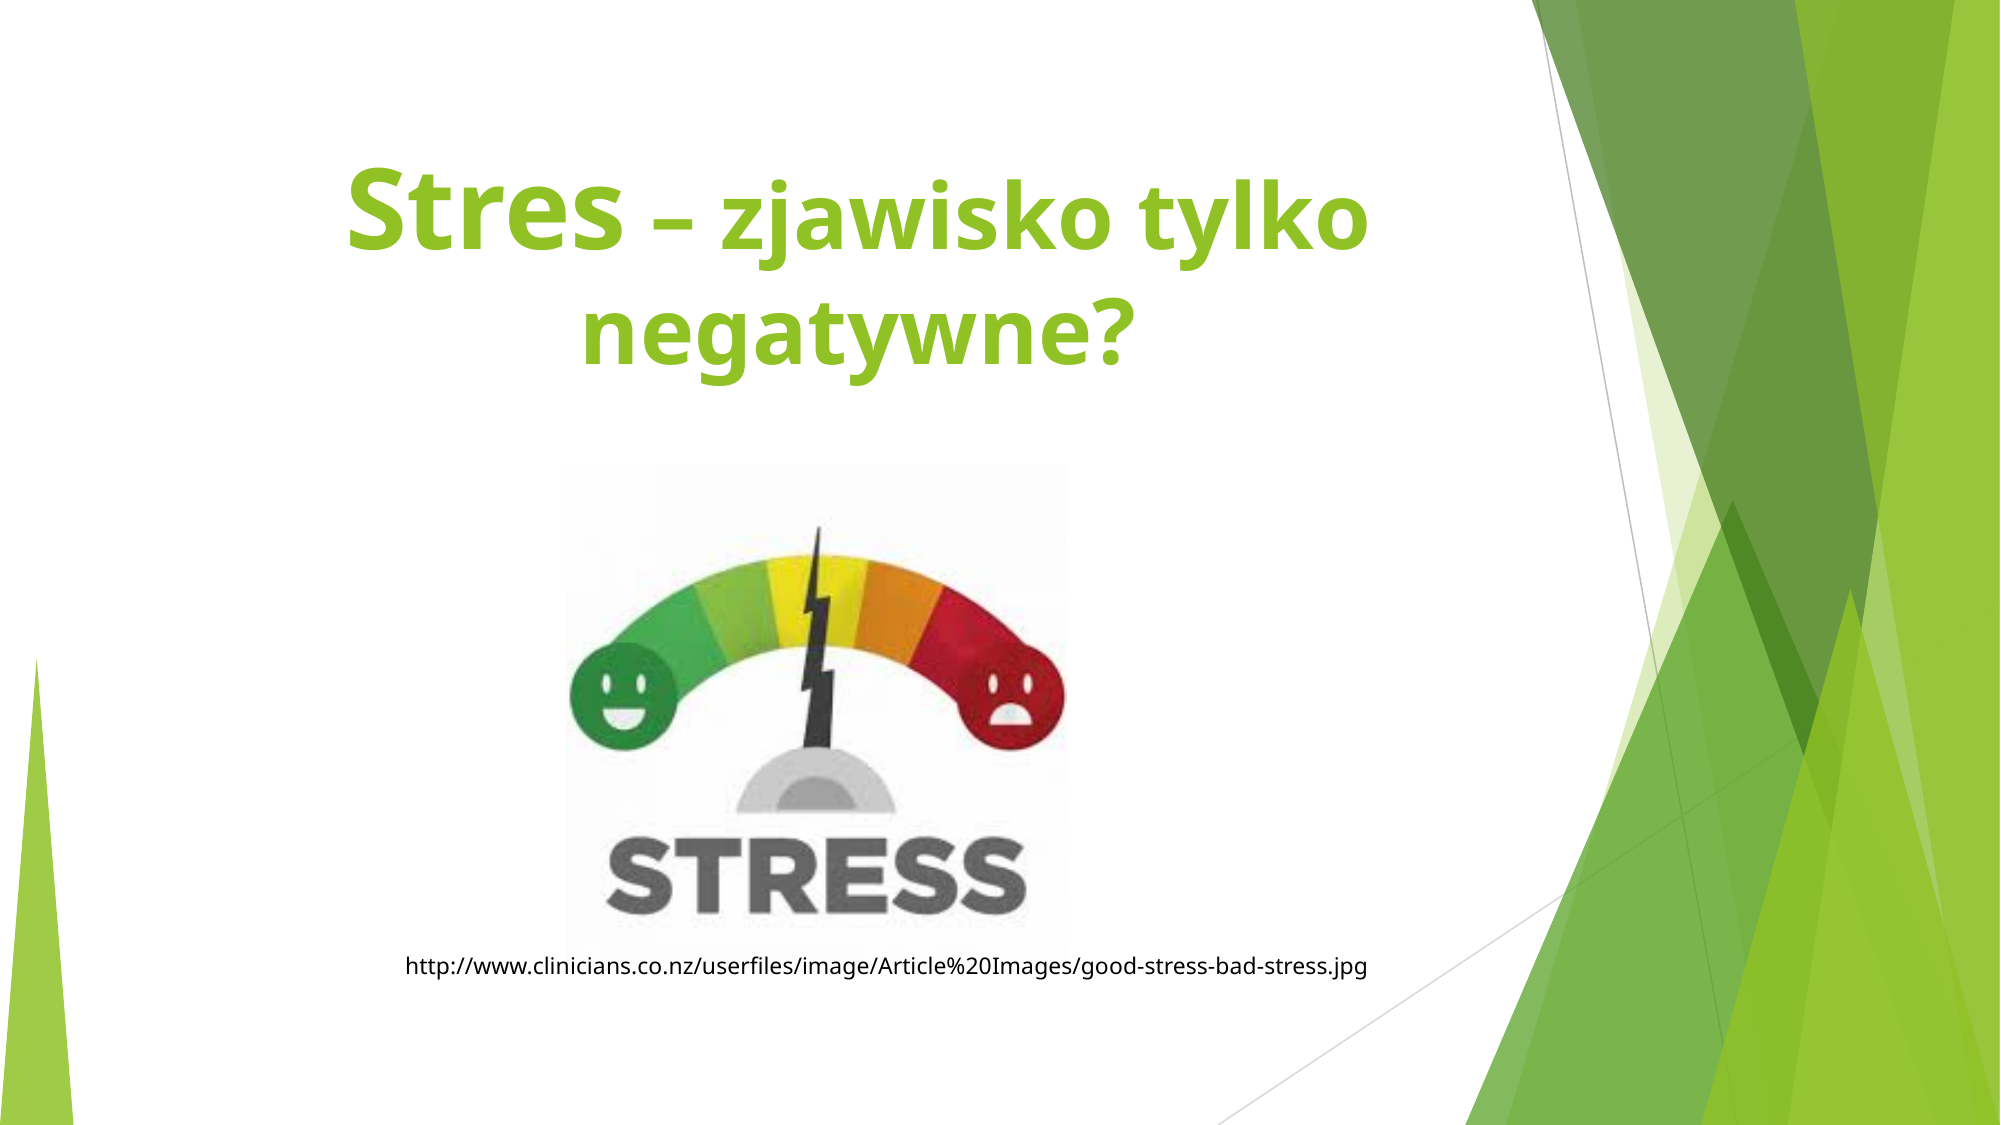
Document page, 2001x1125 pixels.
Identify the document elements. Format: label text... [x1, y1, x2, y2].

text_box http://www.clinicians.co.nz/userfiles/image/Article%20Images/good-stress-bad-stress.jpg [390, 944, 1385, 987]
picture [566, 465, 1067, 944]
title Stres – zjawisko tylko negatywne? [153, 130, 1564, 466]
